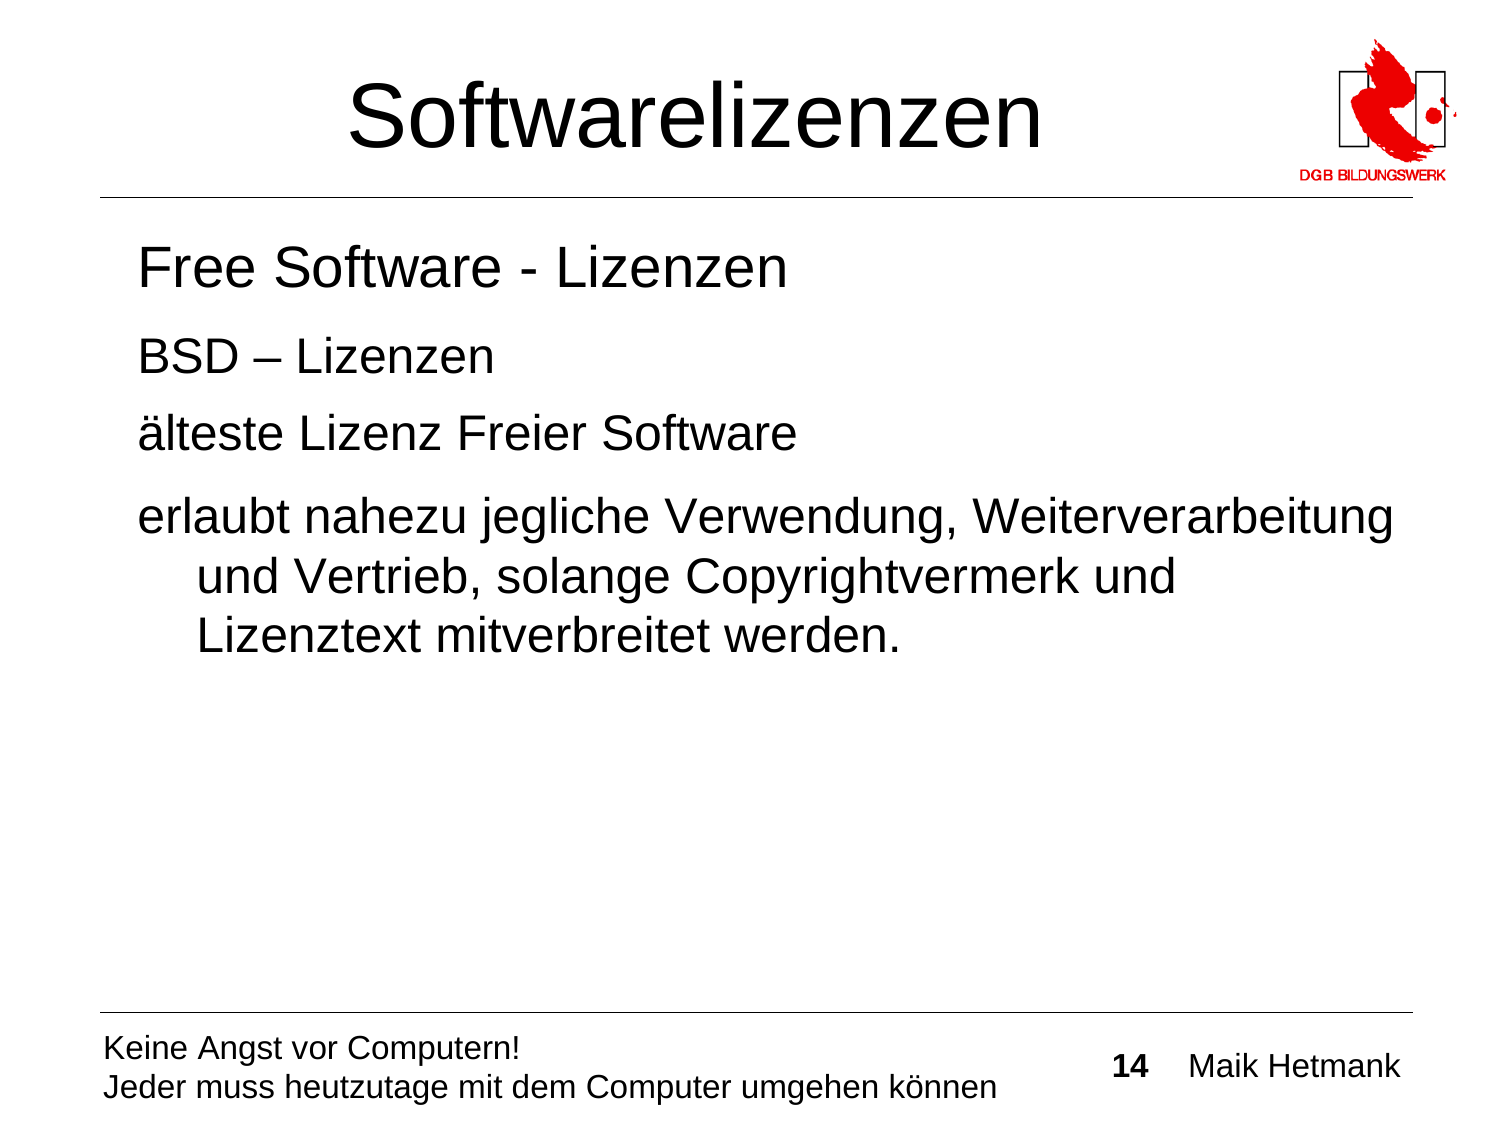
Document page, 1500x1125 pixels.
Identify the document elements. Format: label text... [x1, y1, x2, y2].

text_box erlaubt nahezu jegliche Verwendung, Weiterverarbeitung und Vertrieb, solange Copyrightvermerk und Lizenztext mitverbreitet werden. [137, 484, 1407, 719]
title Softwarelizenzen [87, 49, 1305, 175]
text_box älteste Lizenz Freier Software [137, 401, 1407, 462]
picture [1299, 37, 1457, 181]
text_box BSD – Lizenzen [137, 324, 1407, 385]
text_box Free Software - Lizenzen [137, 230, 1407, 324]
